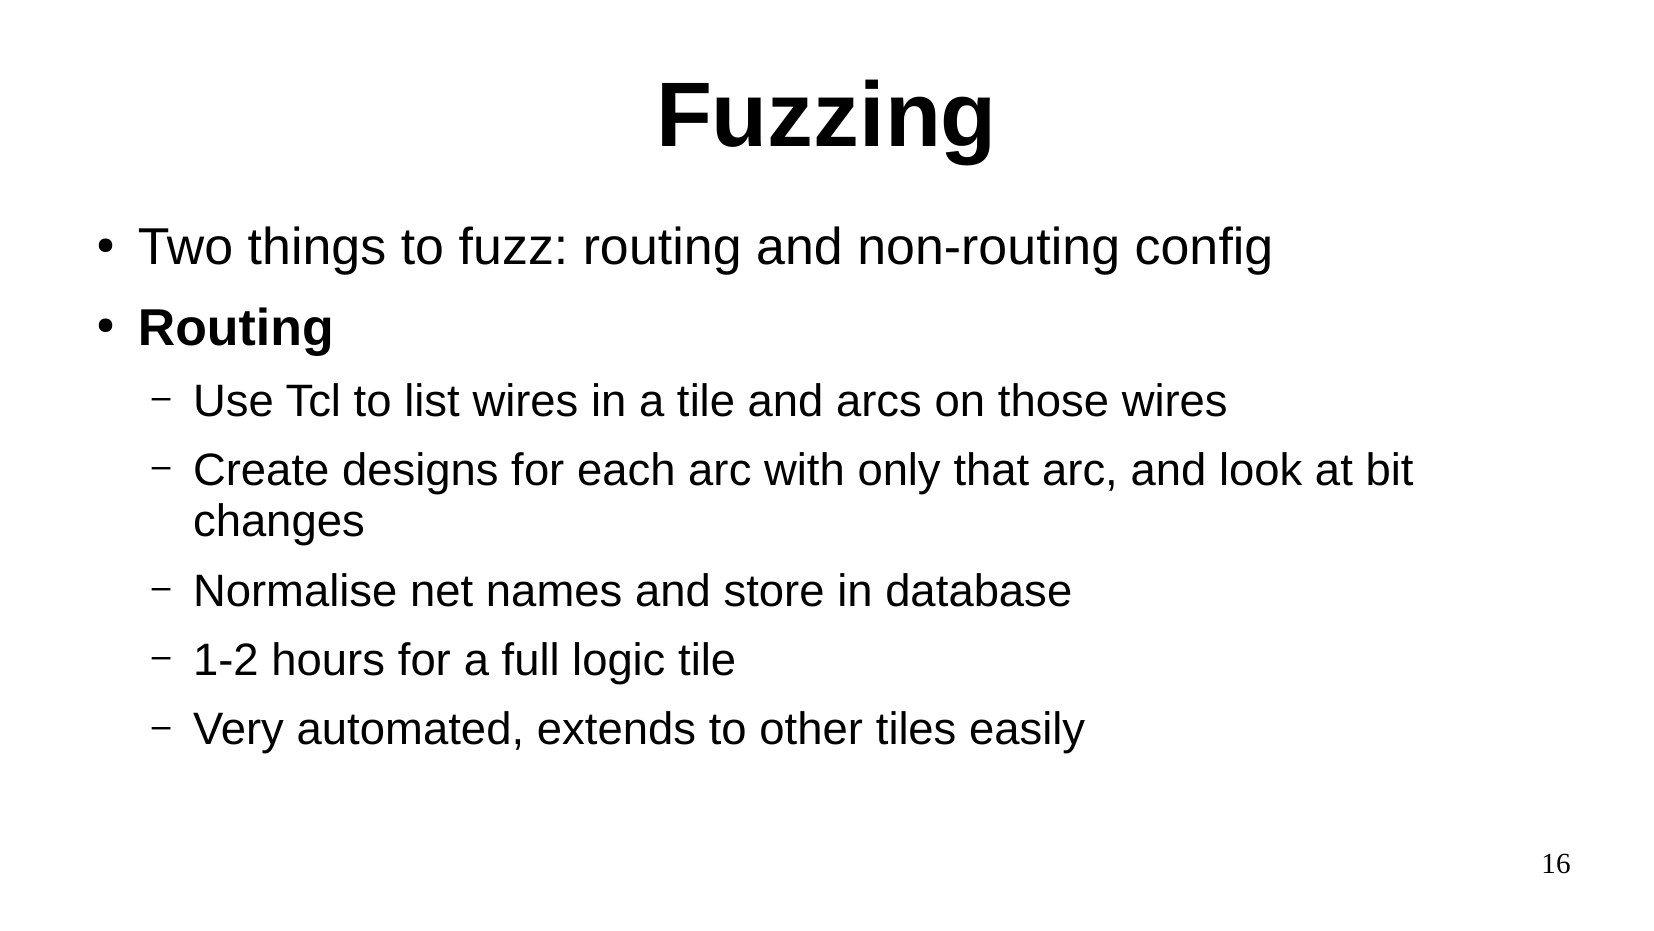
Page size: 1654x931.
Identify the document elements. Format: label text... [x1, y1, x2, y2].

list Two things to fuzz: routing and non-routing config Routing Use Tcl to list wires in a tile and arcs on those wires Create designs for each arc with only that arc, and look at bit changes Normalise net names and store in database 1-2 hours for a full logic tile Very automated, extends to other tiles easily [82, 217, 1571, 758]
title Fuzzing [82, 37, 1571, 193]
